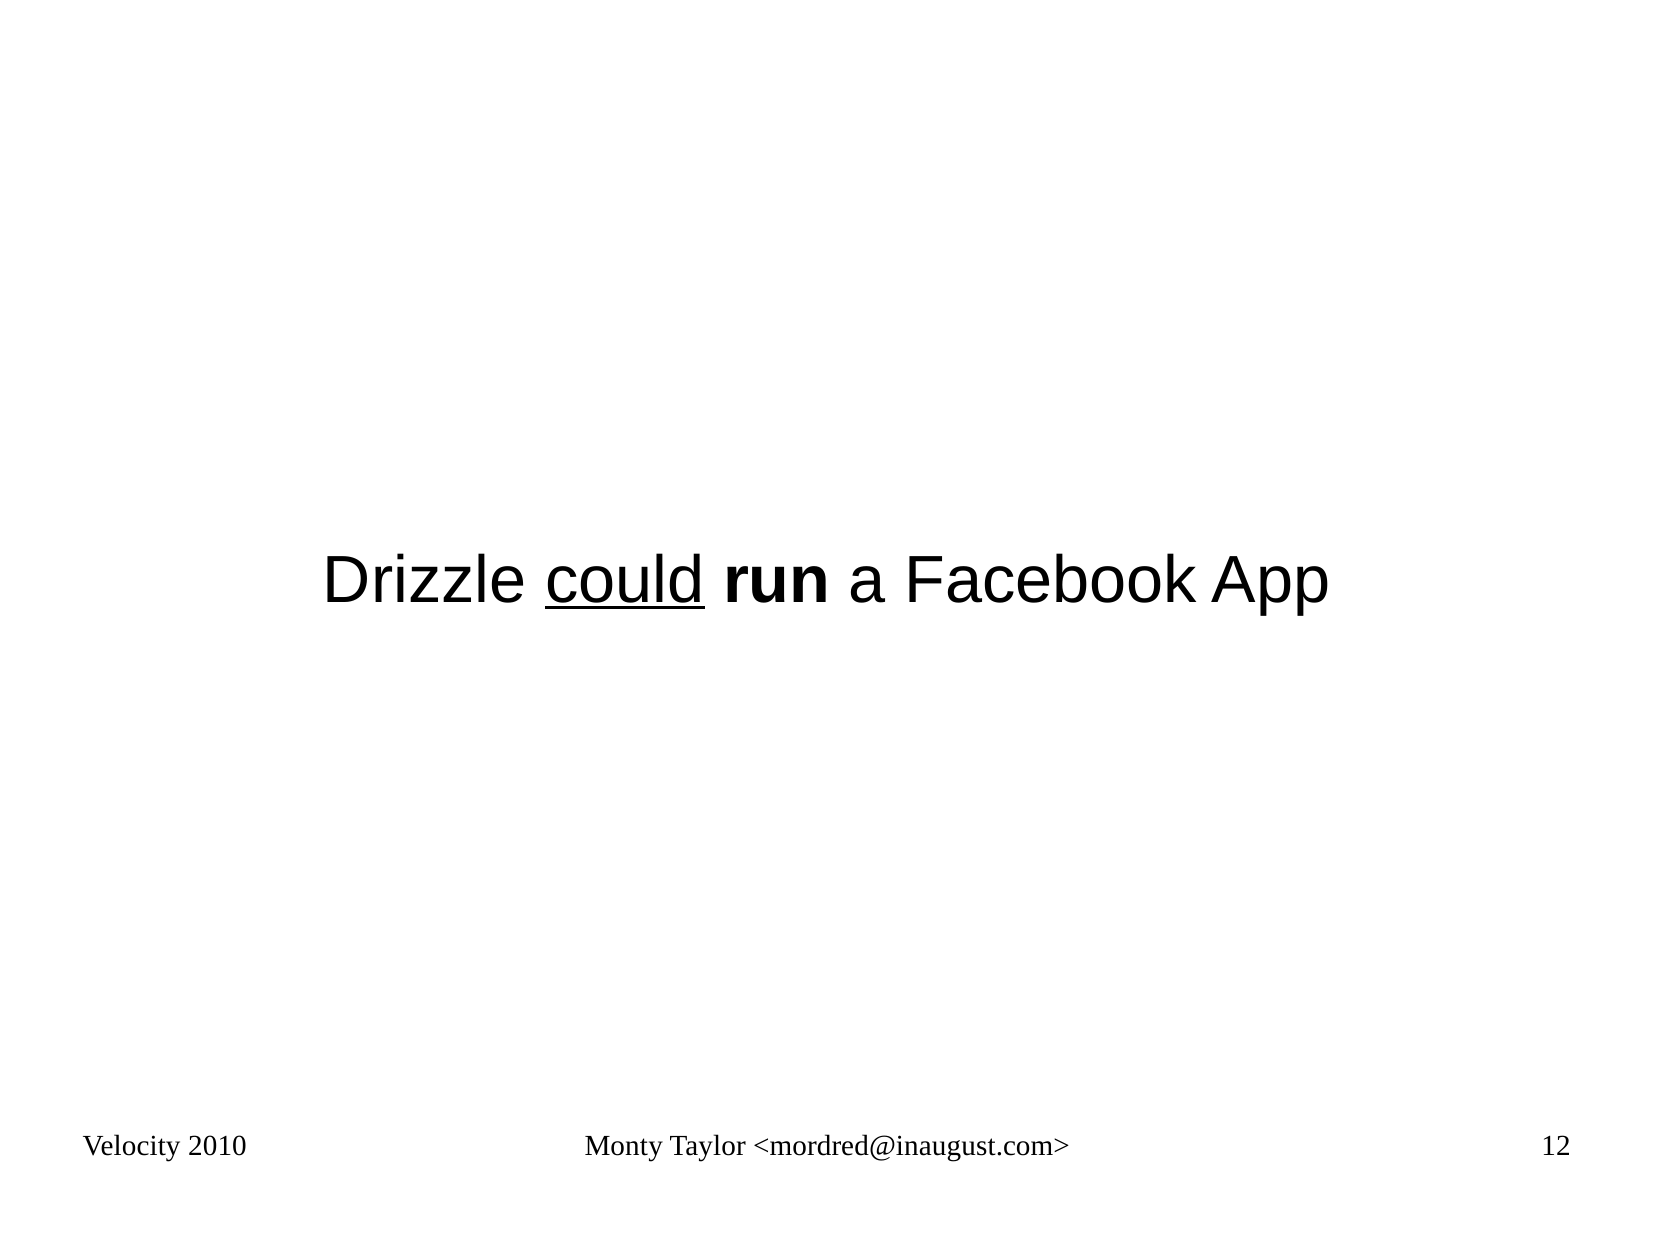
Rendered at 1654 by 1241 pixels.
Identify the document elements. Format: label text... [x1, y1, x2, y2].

subtitle Drizzle could run a Facebook App [82, 56, 1571, 1102]
